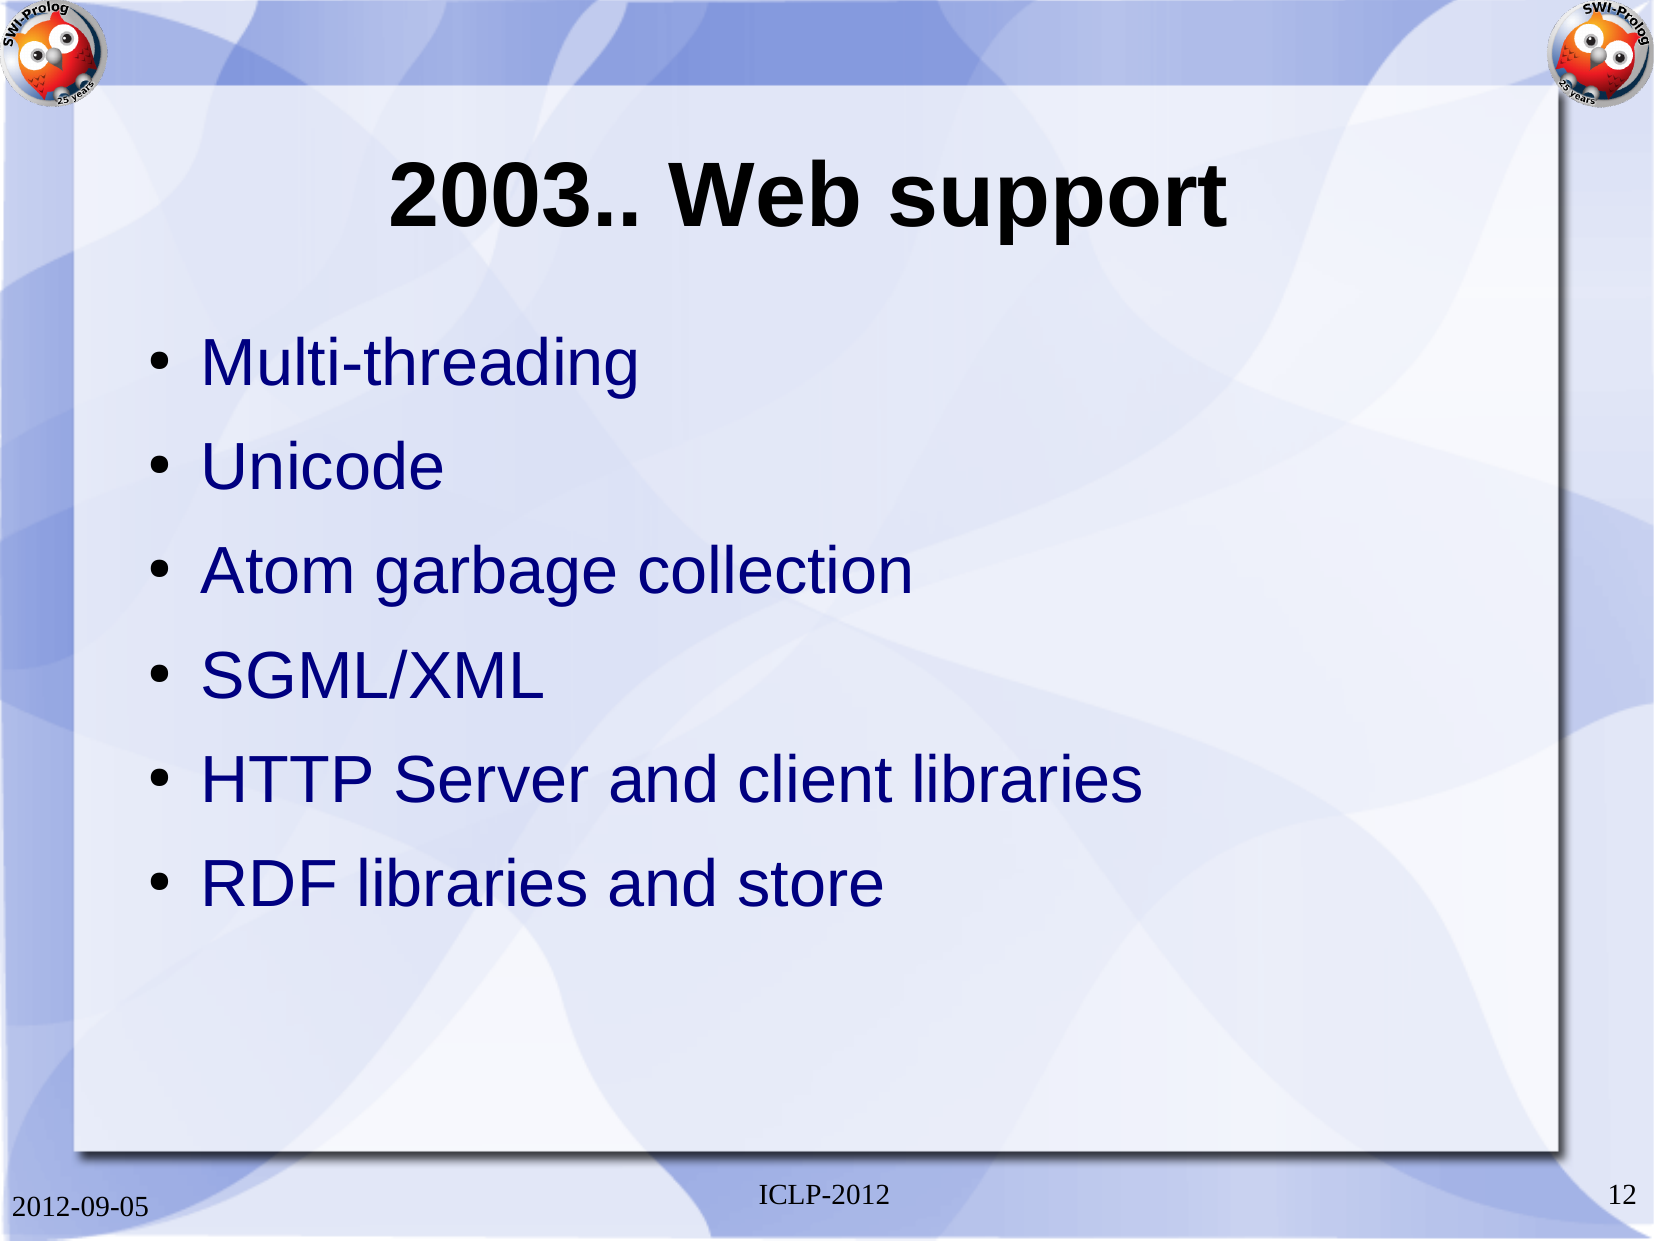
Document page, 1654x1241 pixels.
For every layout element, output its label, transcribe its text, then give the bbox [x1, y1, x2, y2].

list Multi-threading Unicode Atom garbage collection SGML/XML HTTP Server and client libraries RDF libraries and store [129, 324, 1489, 1045]
picture [0, 0, 1654, 1241]
title 2003.. Web support [82, 90, 1536, 298]
